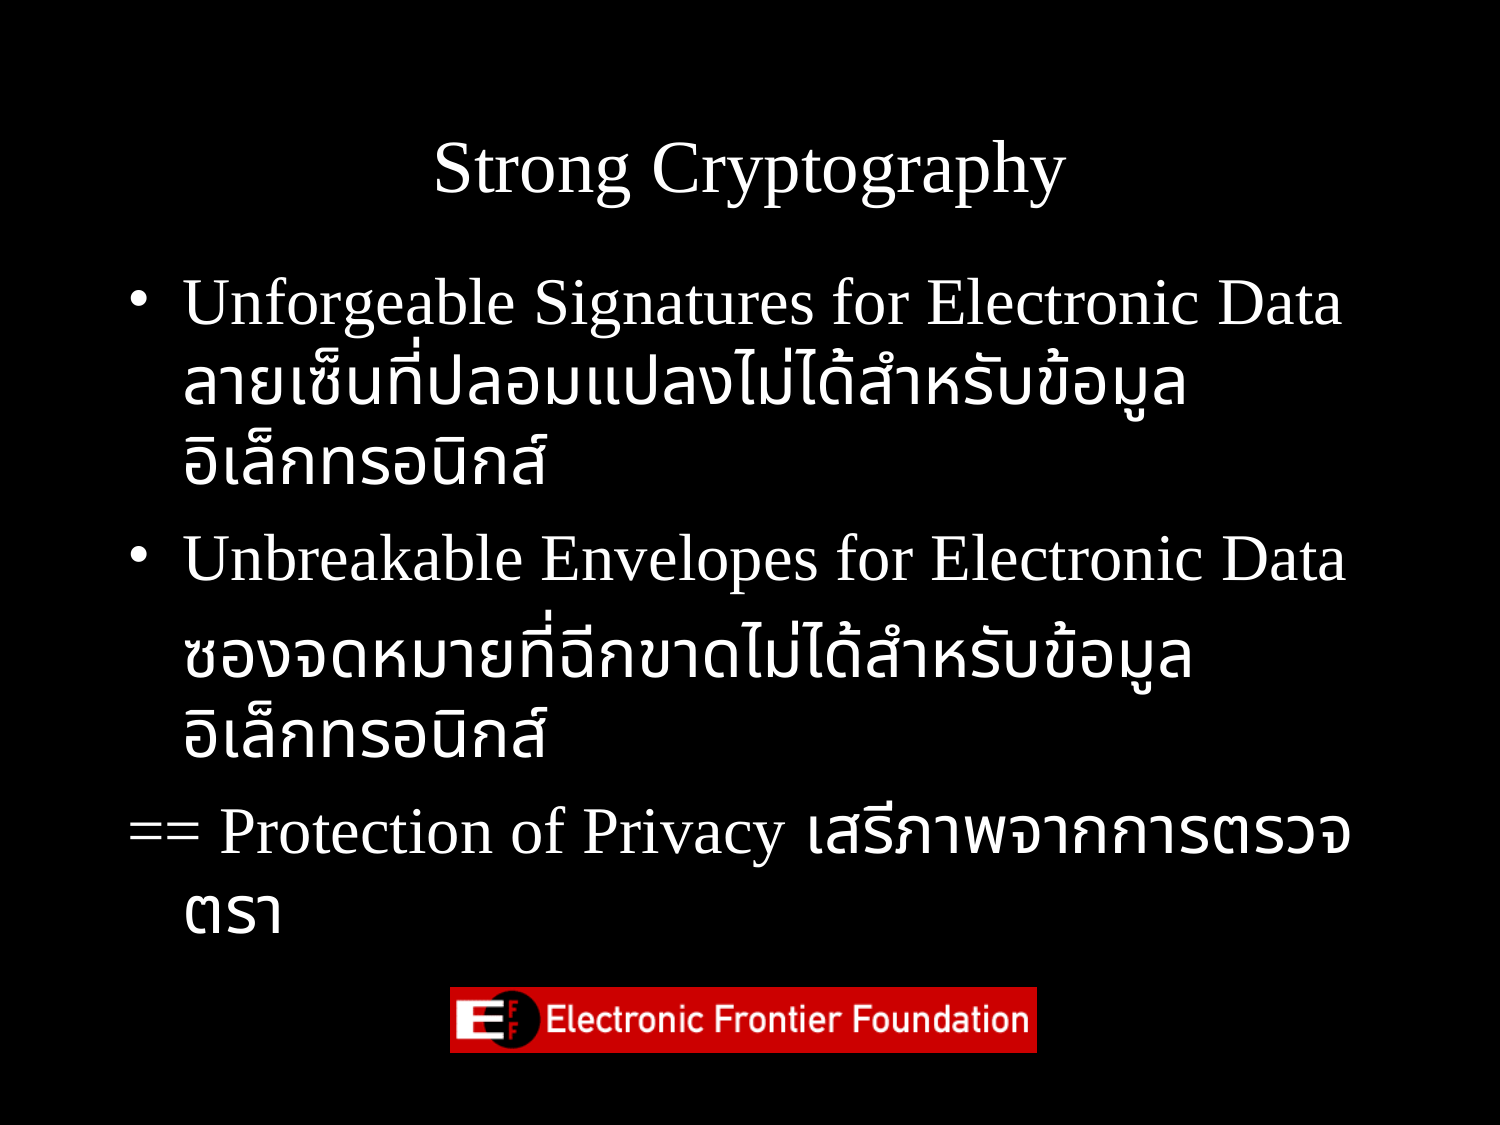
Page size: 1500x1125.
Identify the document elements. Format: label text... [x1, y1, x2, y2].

picture [450, 987, 1037, 1053]
list Unforgeable Signatures for Electronic Data ลายเซ็นที่ปลอมแปลงไม่ได้สำหรับข้อมูลอิเล็กทรอนิกส์ Unbreakable Envelopes for Electronic Data ซองจดหมายที่ฉีกขาดไม่ได้สำหรับข้อมูลอิเล็กทรอนิกส์ == Protection of Privacy เสรีภาพจากการตรวจตรา [112, 249, 1388, 976]
title Strong Cryptography [112, 99, 1388, 226]
